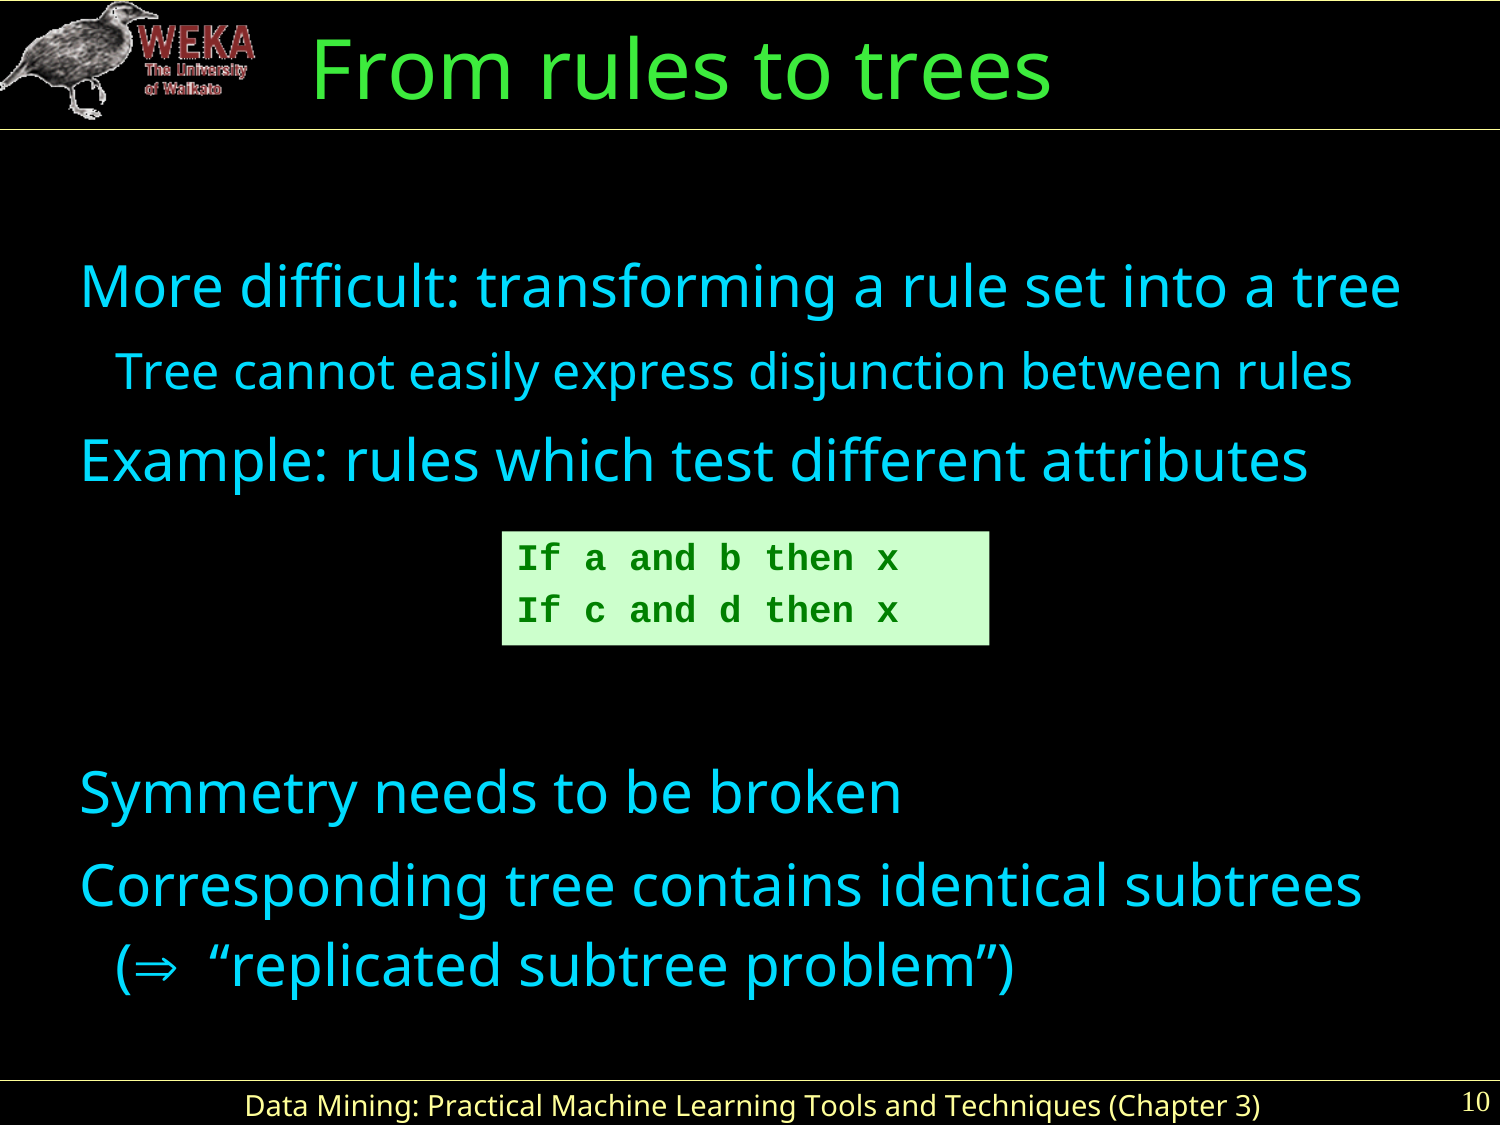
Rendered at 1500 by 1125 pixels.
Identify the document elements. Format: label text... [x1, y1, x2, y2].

text_box More difficult: transforming a rule set into a tree Tree cannot easily express disjunction between rules Example: rules which test different attributes Symmetry needs to be broken Corresponding tree contains identical subtrees ( “replicated subtree problem”) [29, 237, 1477, 913]
picture [0, 1, 266, 129]
text_box If a and b then x If c and d then x [501, 531, 990, 646]
title From rules to trees [295, 0, 1500, 148]
